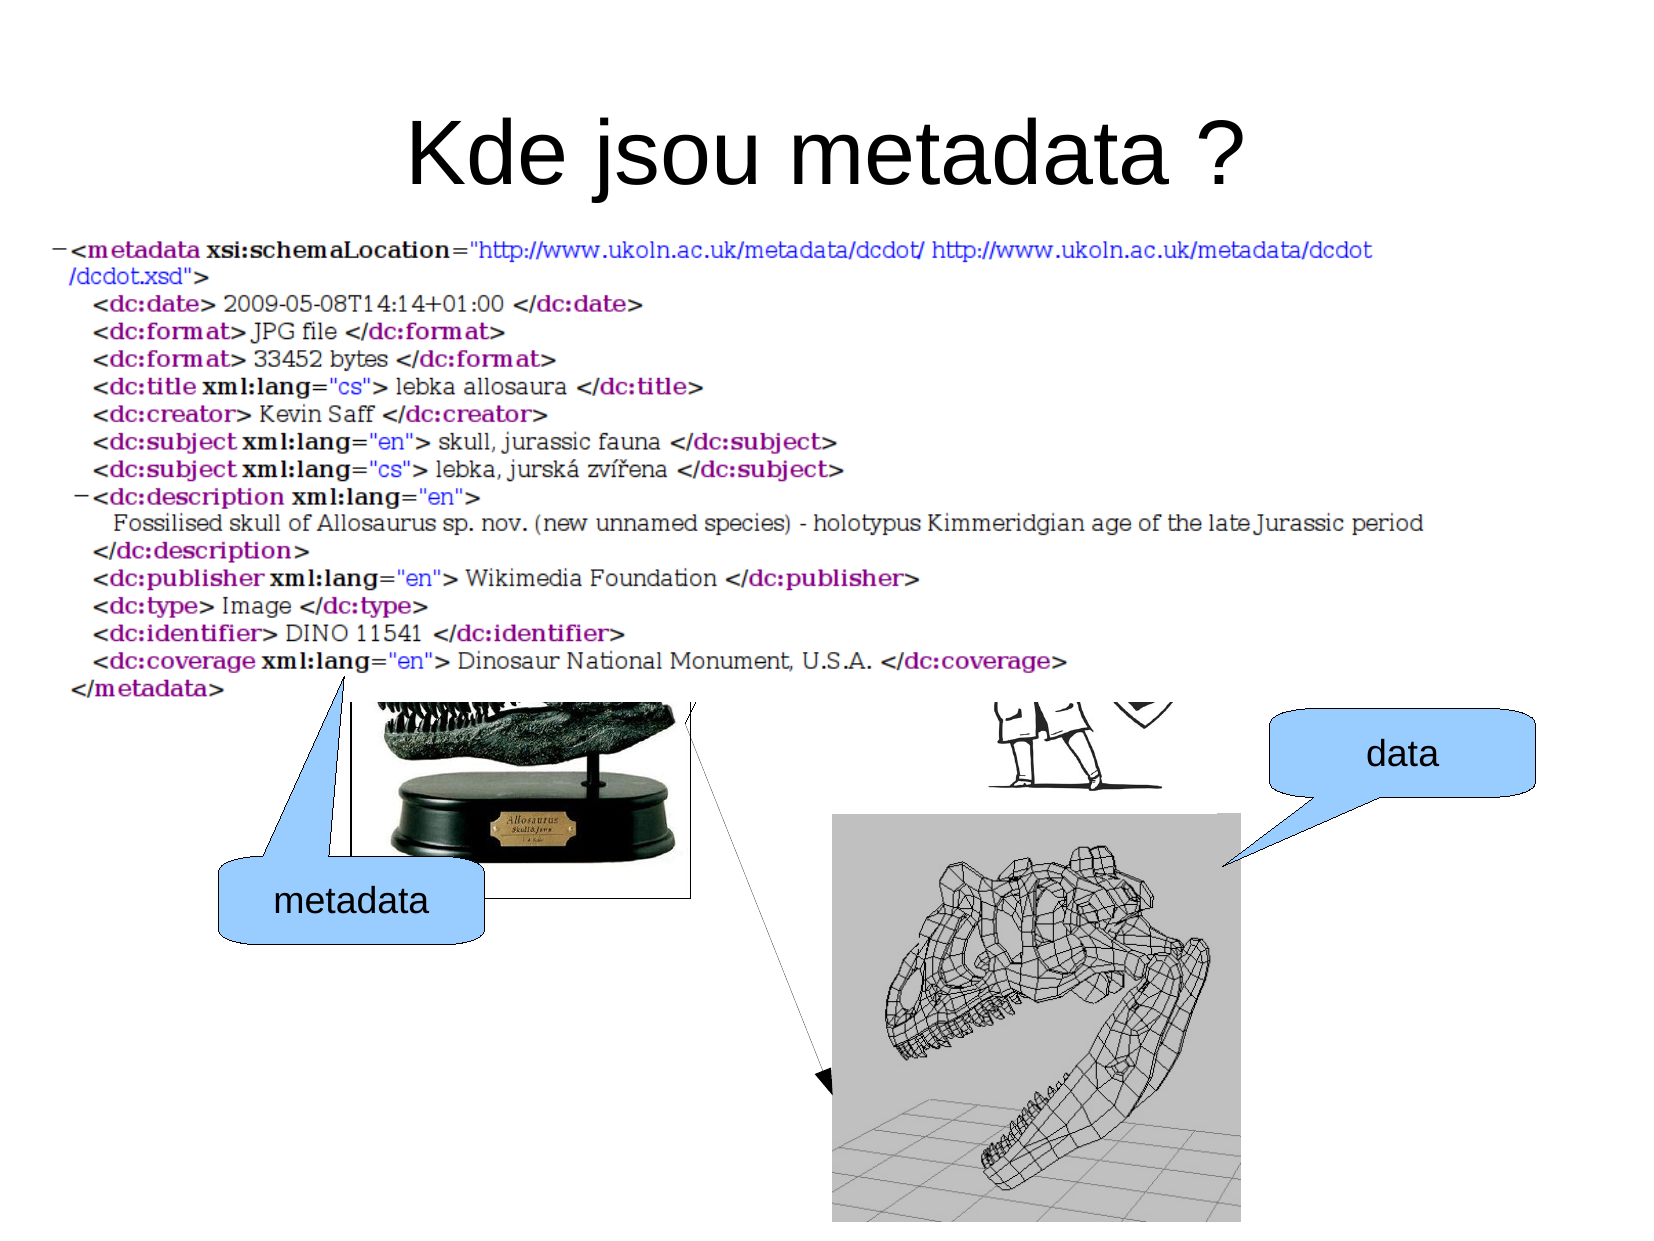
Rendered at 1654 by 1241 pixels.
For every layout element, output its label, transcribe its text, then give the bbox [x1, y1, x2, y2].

picture [50, 236, 1430, 1222]
text_box metadata [218, 676, 485, 945]
title Kde jsou metadata ? [82, 49, 1571, 257]
text_box data [1222, 708, 1536, 867]
